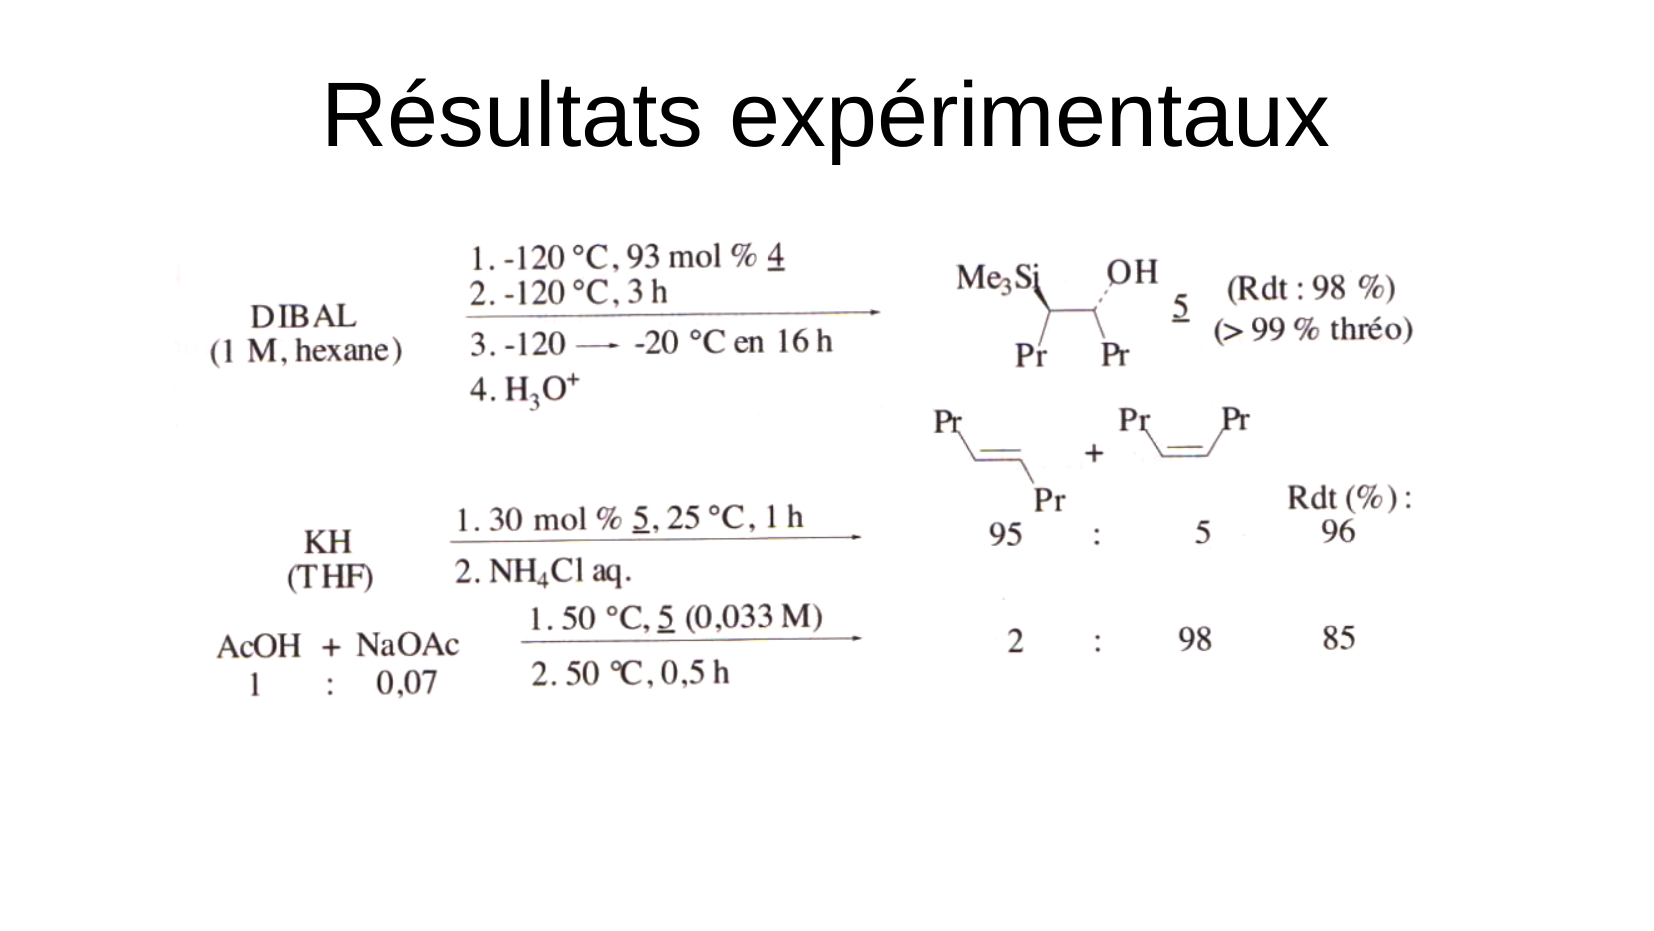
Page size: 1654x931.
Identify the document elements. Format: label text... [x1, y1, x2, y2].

picture [174, 230, 1490, 705]
title Résultats expérimentaux [82, 37, 1571, 193]
